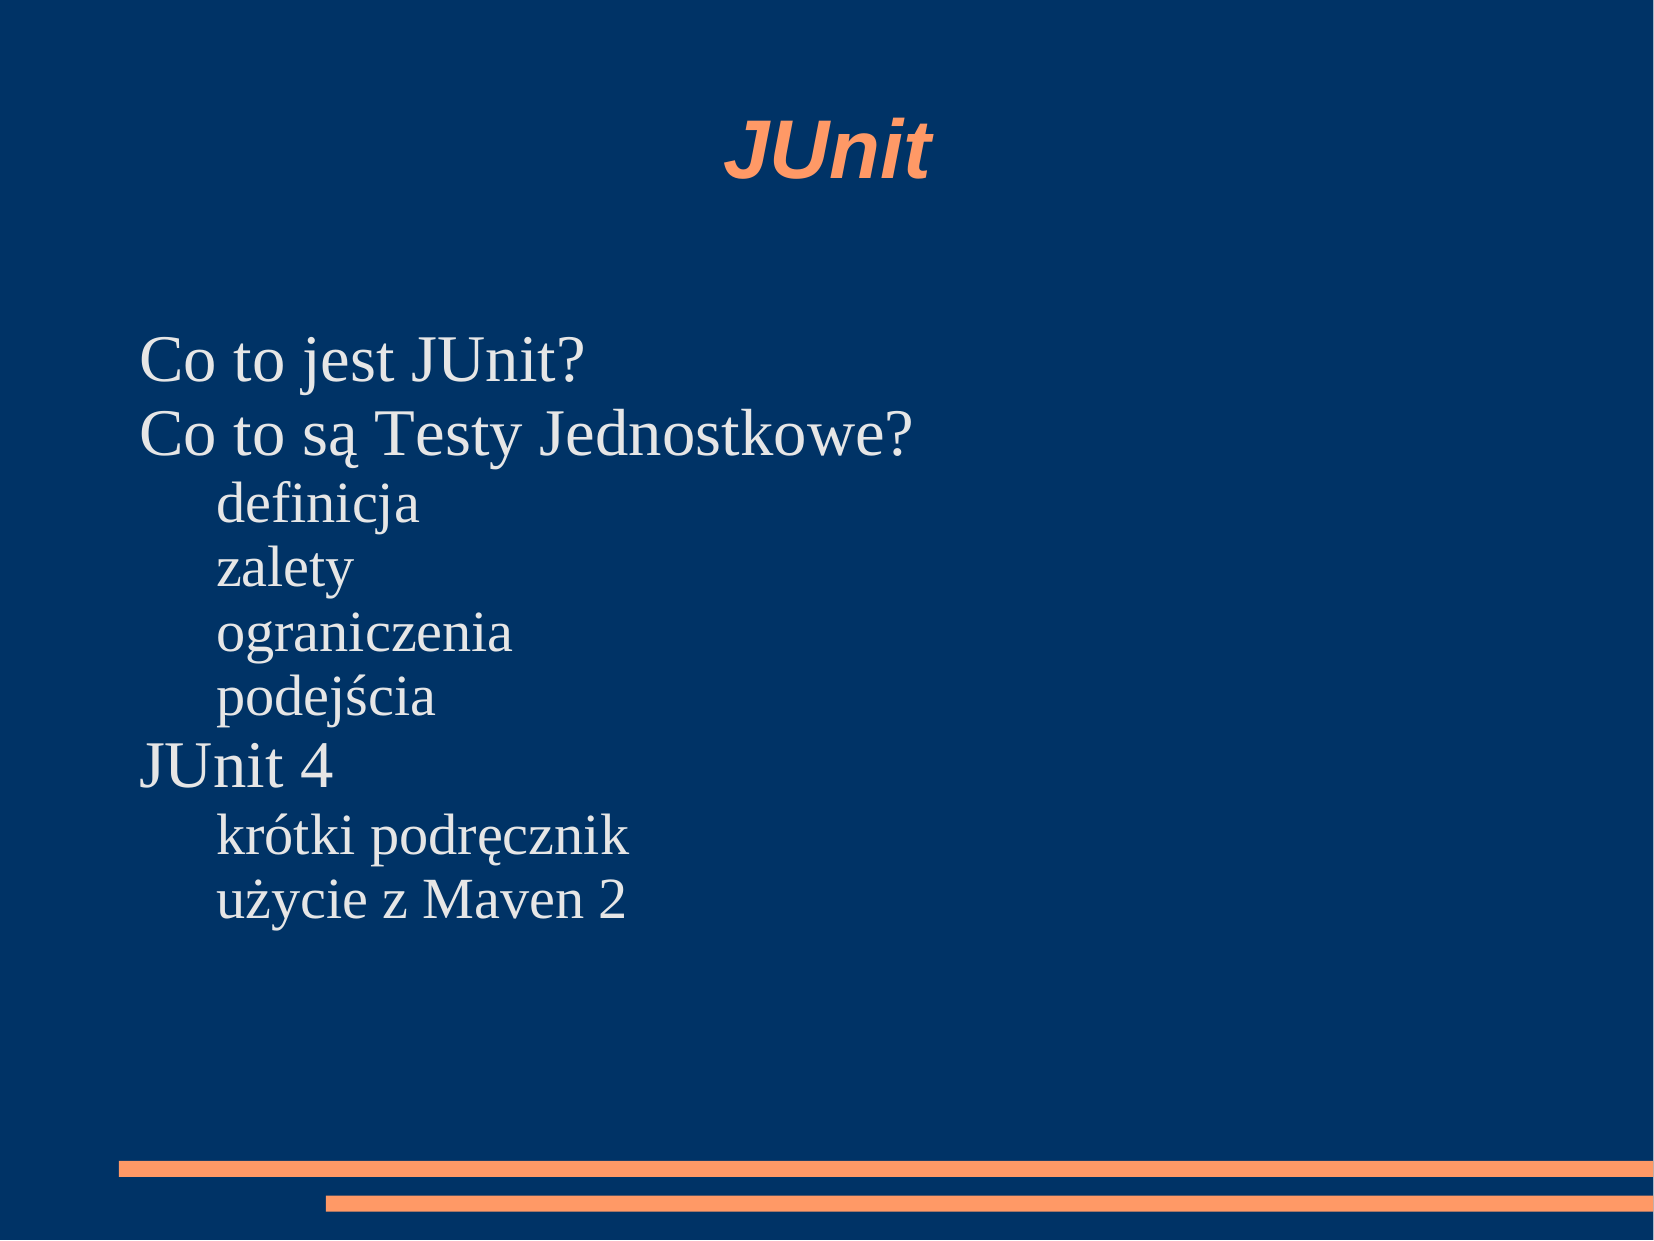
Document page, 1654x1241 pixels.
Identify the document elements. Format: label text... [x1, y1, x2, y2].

list Co to jest JUnit? Co to są Testy Jednostkowe? definicja zalety ograniczenia podejścia JUnit 4 krótki podręcznik użycie z Maven 2 [121, 322, 1561, 1118]
title JUnit [121, 53, 1534, 247]
